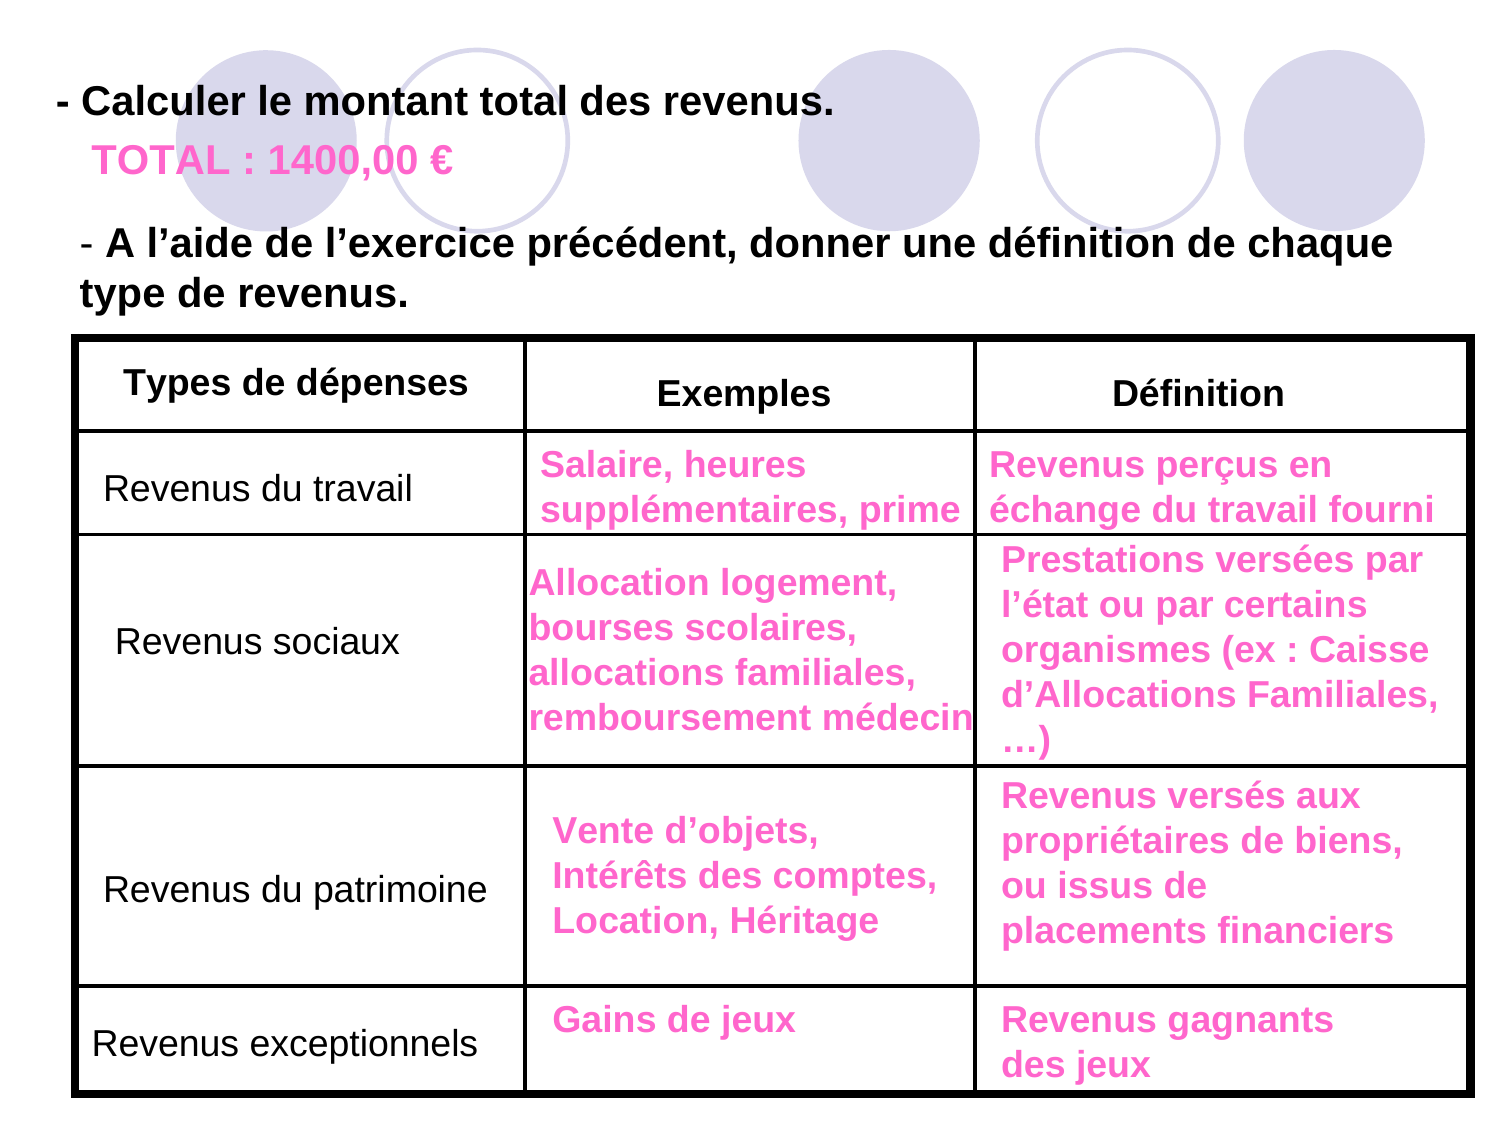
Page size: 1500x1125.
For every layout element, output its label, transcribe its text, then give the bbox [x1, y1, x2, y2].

table_cell [977, 538, 986, 550]
table_header [527, 342, 973, 429]
table_cell [977, 768, 1466, 984]
table_cell [1400, 988, 1466, 1090]
text_box Revenus du travail [88, 456, 502, 517]
table_cell [79, 433, 523, 533]
text_box Prestations versées par l’état ou par certains organismes (ex : Caisse d’Allocations Familiales,…) [986, 527, 1471, 768]
table_header [79, 411, 523, 429]
text_box Définition [986, 361, 1412, 423]
table_header [79, 342, 523, 349]
text_box Exemples [549, 361, 940, 423]
text_box Revenus exceptionnels [76, 1011, 526, 1072]
text_box Revenus sociaux [100, 609, 513, 671]
table_cell [977, 747, 986, 764]
text_box TOTAL : 1400,00 € [76, 125, 503, 191]
table_cell [527, 768, 973, 984]
text_box Salaire, heures supplémentaires, prime [525, 432, 974, 538]
text_box - A l’aide de l’exercice précédent, donner une définition de chaque type de revenus. [64, 207, 1459, 324]
table_cell [79, 1072, 523, 1090]
table_cell [79, 536, 523, 764]
text_box Types de dépenses [76, 349, 526, 411]
text_box Revenus gagnants des jeux [986, 987, 1400, 1094]
text_box Allocation logement, bourses scolaires, allocations familiales, remboursement médecin [513, 550, 986, 747]
text_box Revenus versés aux propriétaires de biens, ou issus de placements financiers [986, 763, 1436, 959]
table_cell [527, 538, 973, 550]
table_cell [79, 988, 523, 1011]
text_box Vente d’objets, Intérêts des comptes, Location, Héritage [537, 798, 963, 950]
table_cell [79, 768, 523, 984]
table_header [977, 342, 1466, 429]
text_box Gains de jeux [537, 987, 940, 1049]
table_cell [527, 988, 973, 1090]
table_cell [527, 747, 973, 764]
text_box Revenus perçus en échange du travail fourni [974, 432, 1500, 538]
text_box - Calculer le montant total des revenus. [41, 66, 1034, 132]
text_box Revenus du patrimoine [88, 857, 514, 919]
table_cell [977, 988, 986, 1090]
